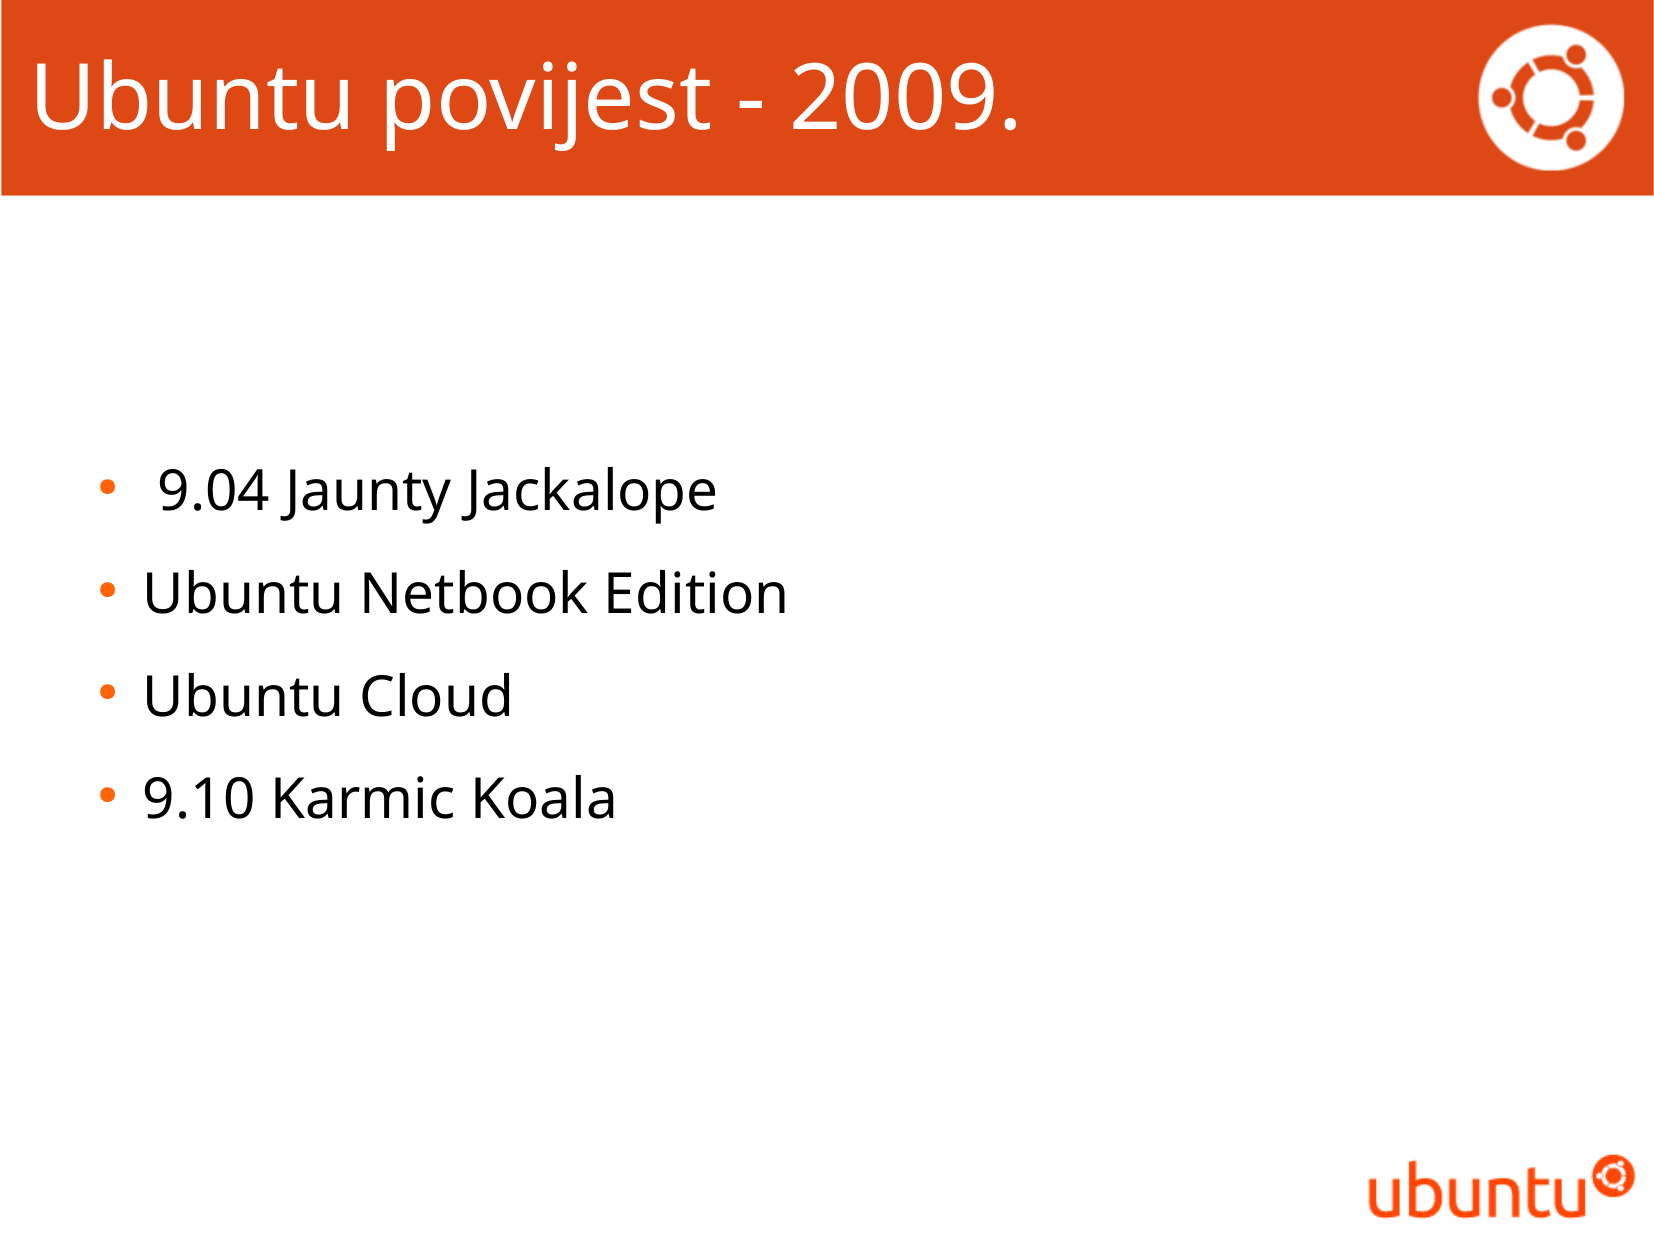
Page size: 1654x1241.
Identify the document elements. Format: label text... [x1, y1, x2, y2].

picture [0, 0, 1654, 1241]
list 9.04 Jaunty Jackalope Ubuntu Netbook Edition Ubuntu Cloud 9.10 Karmic Koala [82, 450, 1576, 838]
title Ubuntu povijest - 2009. [29, 0, 1459, 198]
